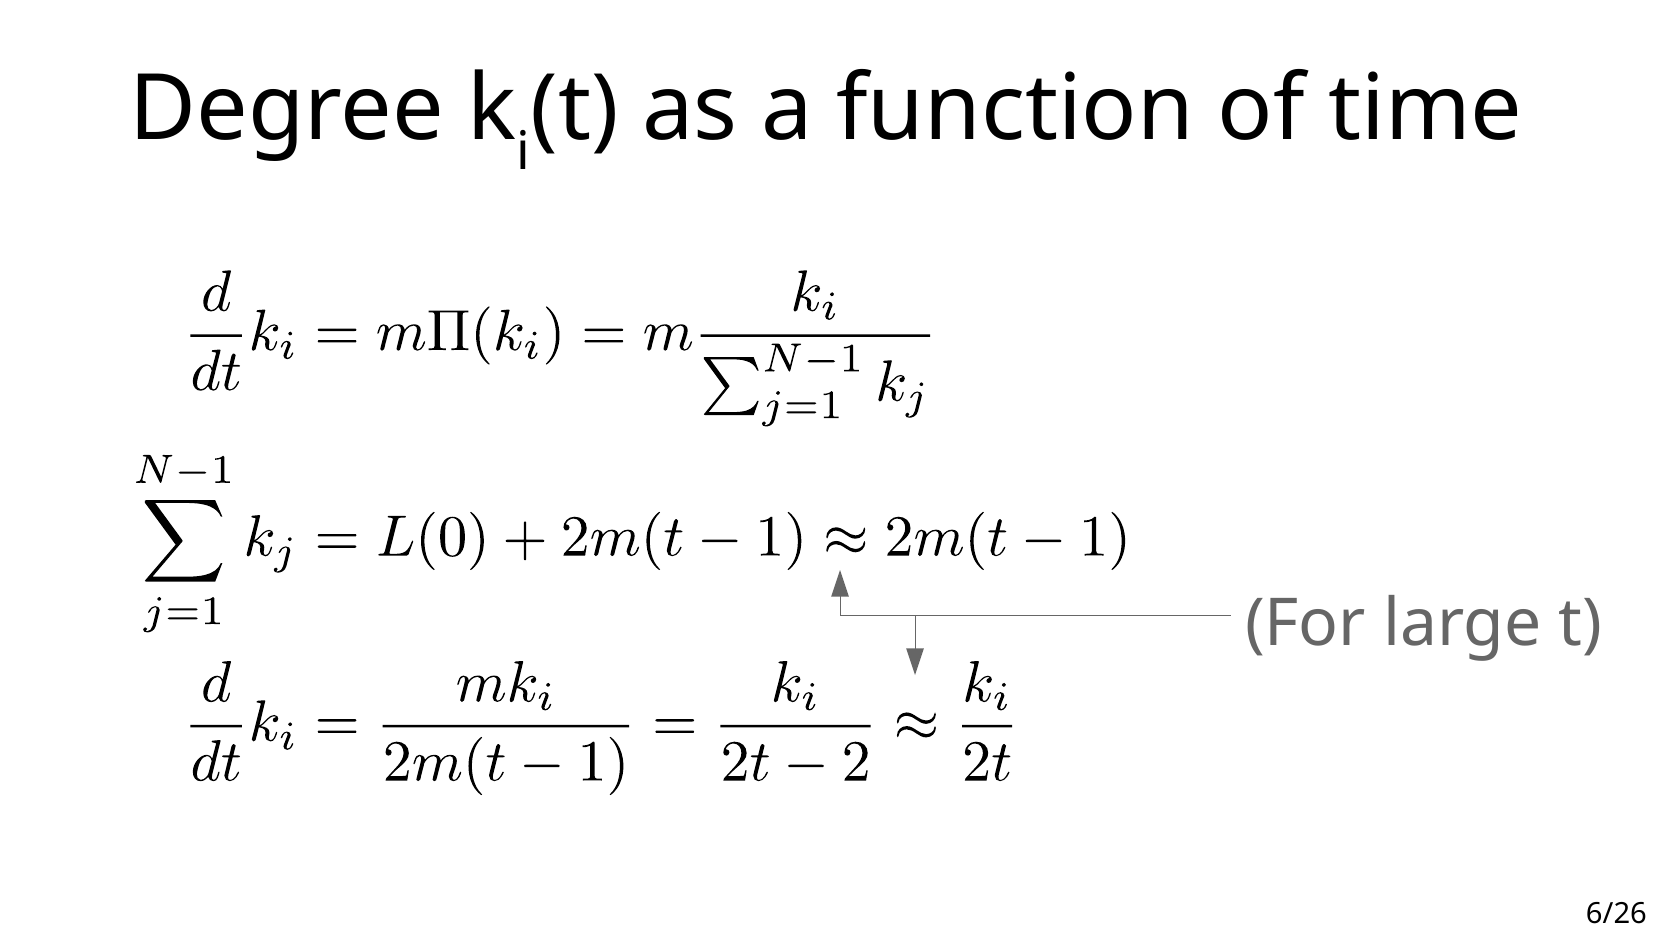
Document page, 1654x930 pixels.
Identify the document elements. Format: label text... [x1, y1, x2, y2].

text_box [133, 270, 1131, 796]
list (For large t) [1245, 574, 1636, 665]
title Degree ki(t) as a function of time [82, 1, 1571, 225]
